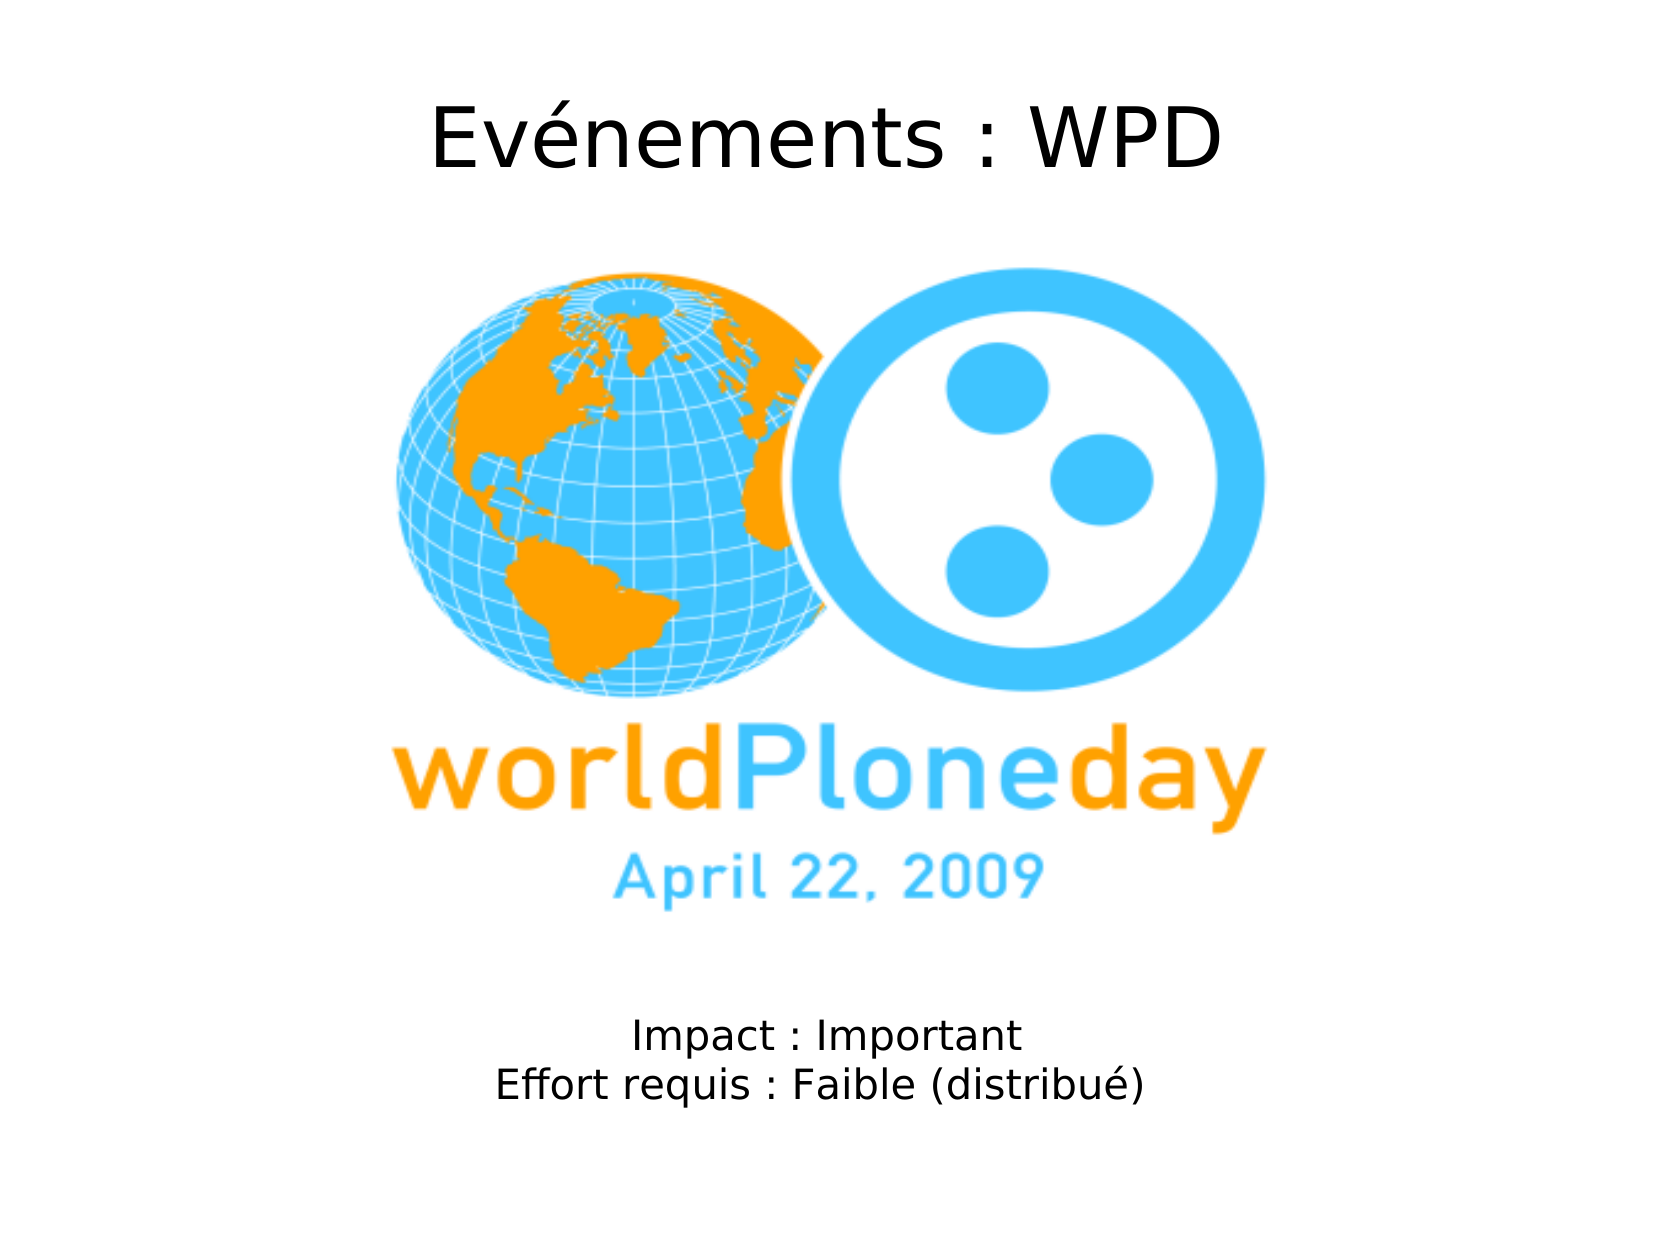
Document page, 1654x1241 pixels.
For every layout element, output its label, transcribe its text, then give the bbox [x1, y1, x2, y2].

text_box Evénements : WPD Impact : Important Effort requis : Faible (distribué) [0, 82, 1654, 1117]
picture [336, 209, 1319, 967]
